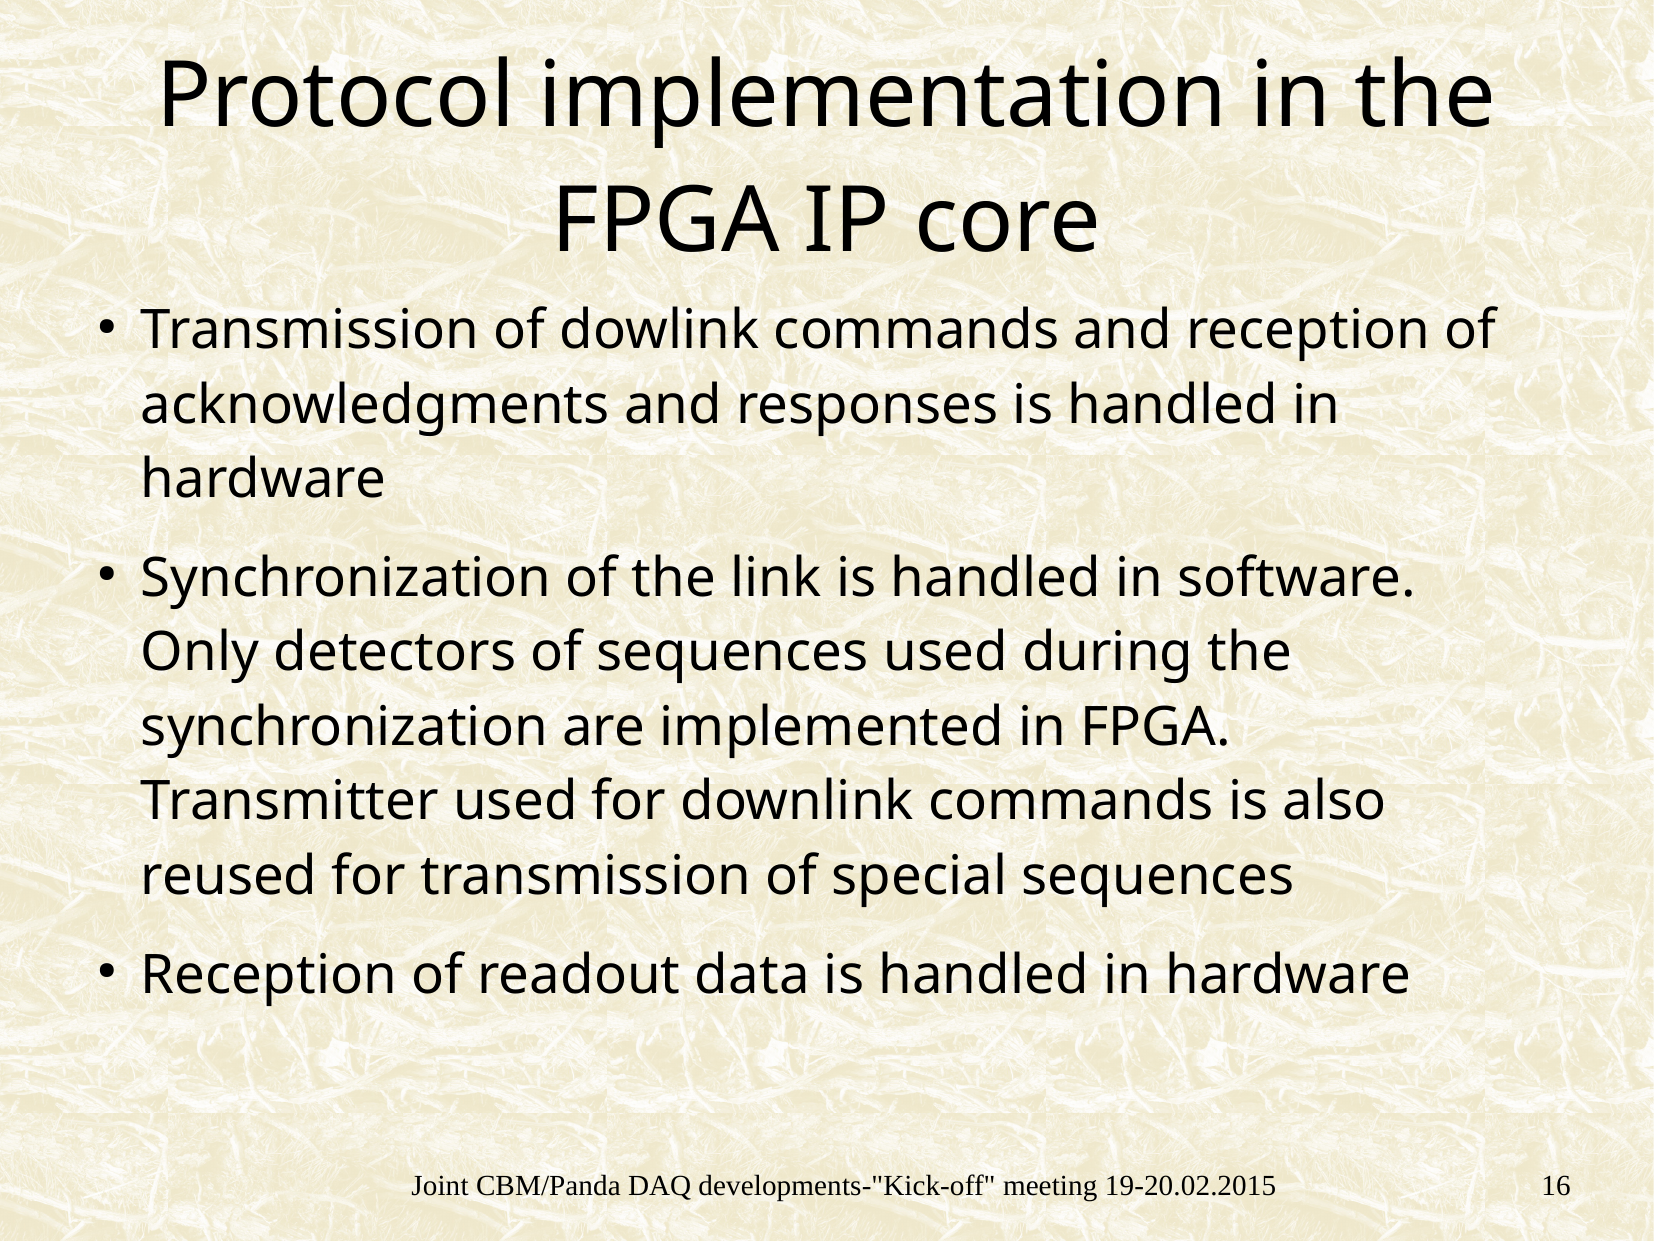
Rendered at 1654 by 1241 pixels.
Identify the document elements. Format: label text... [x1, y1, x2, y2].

list Transmission of dowlink commands and reception of acknowledgments and responses is handled in hardware Synchronization of the link is handled in software. Only detectors of sequences used during the synchronization are implemented in FPGA. Transmitter used for downlink commands is also reused for transmission of special sequences Reception of readout data is handled in hardware [82, 290, 1538, 1010]
title Protocol implementation in the FPGA IP core [82, 25, 1571, 281]
picture [0, 0, 1654, 1241]
